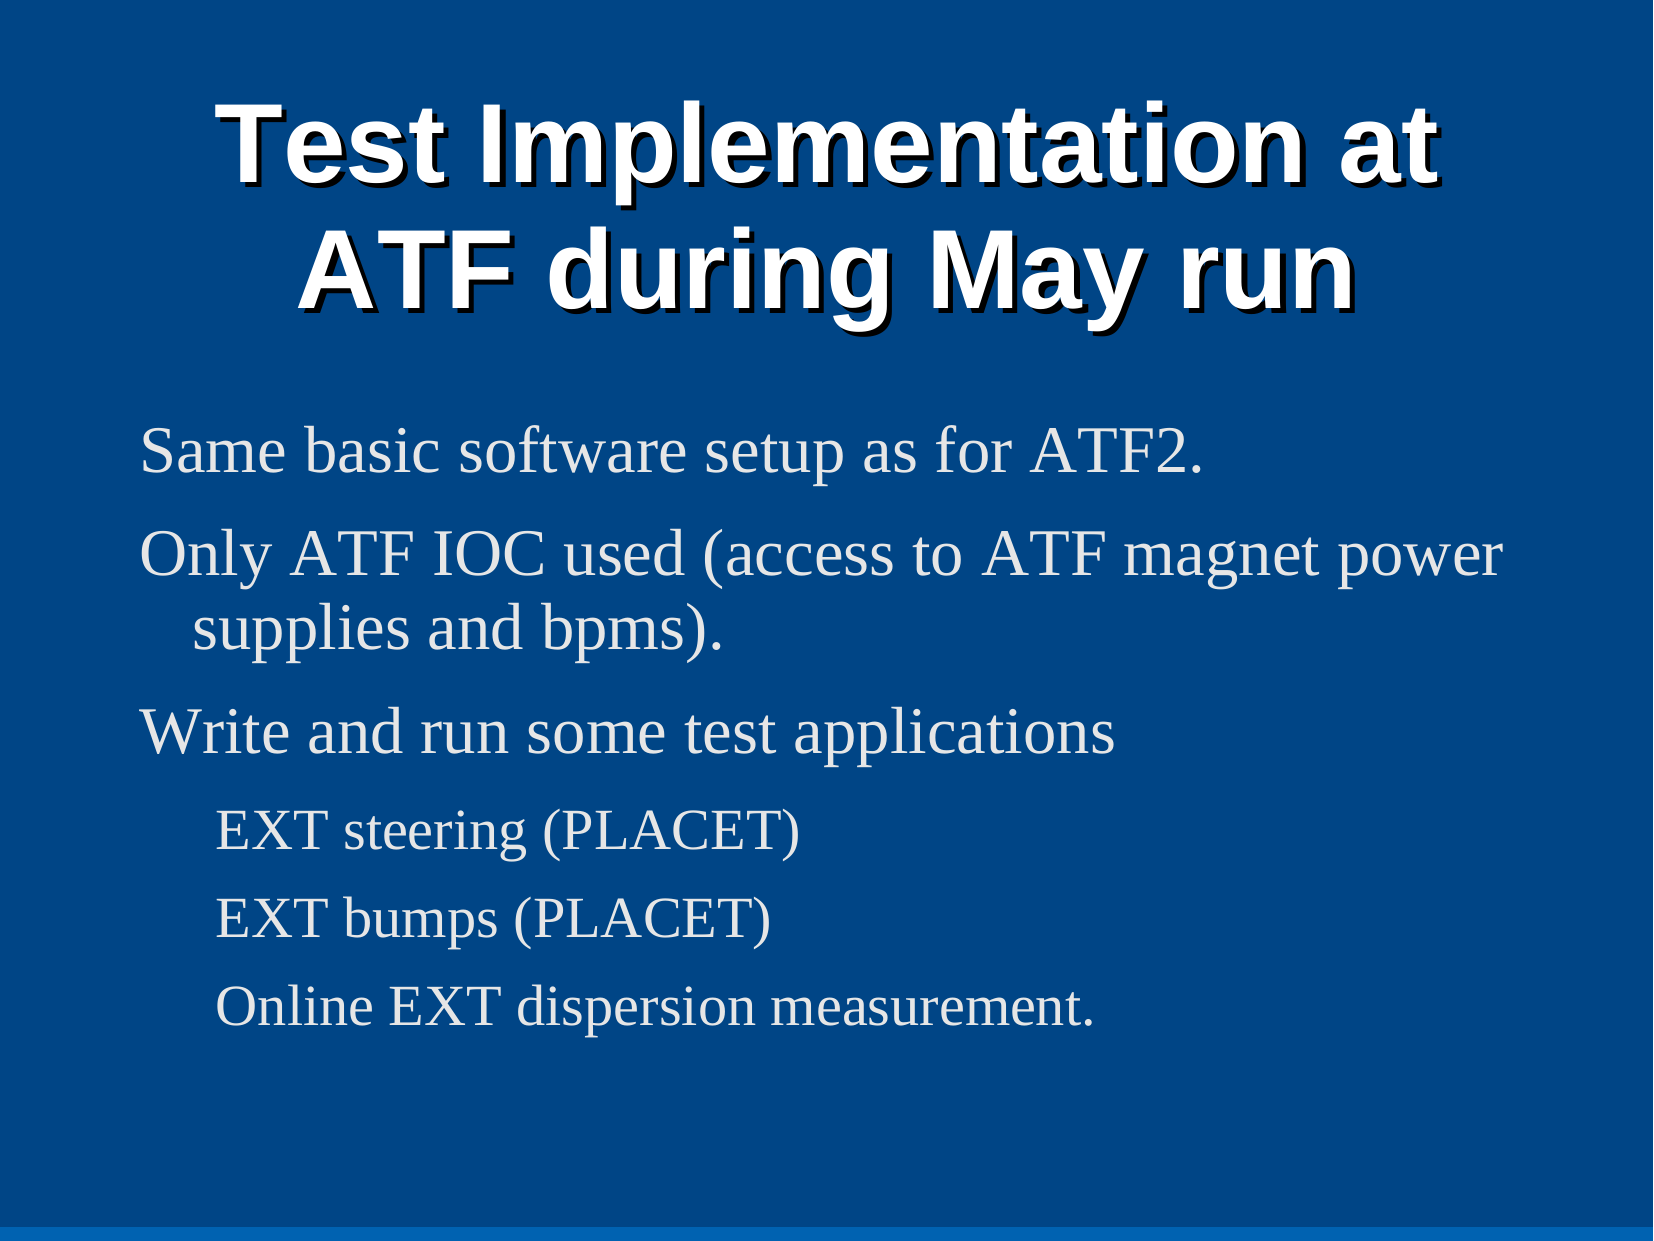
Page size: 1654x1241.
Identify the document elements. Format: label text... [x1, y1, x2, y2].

title Test Implementation at ATF during May run [121, 61, 1533, 352]
list Same basic software setup as for ATF2. Only ATF IOC used (access to ATF magnet power supplies and bpms). Write and run some test applications EXT steering (PLACET) EXT bumps (PLACET) Online EXT dispersion measurement. [121, 412, 1533, 1127]
